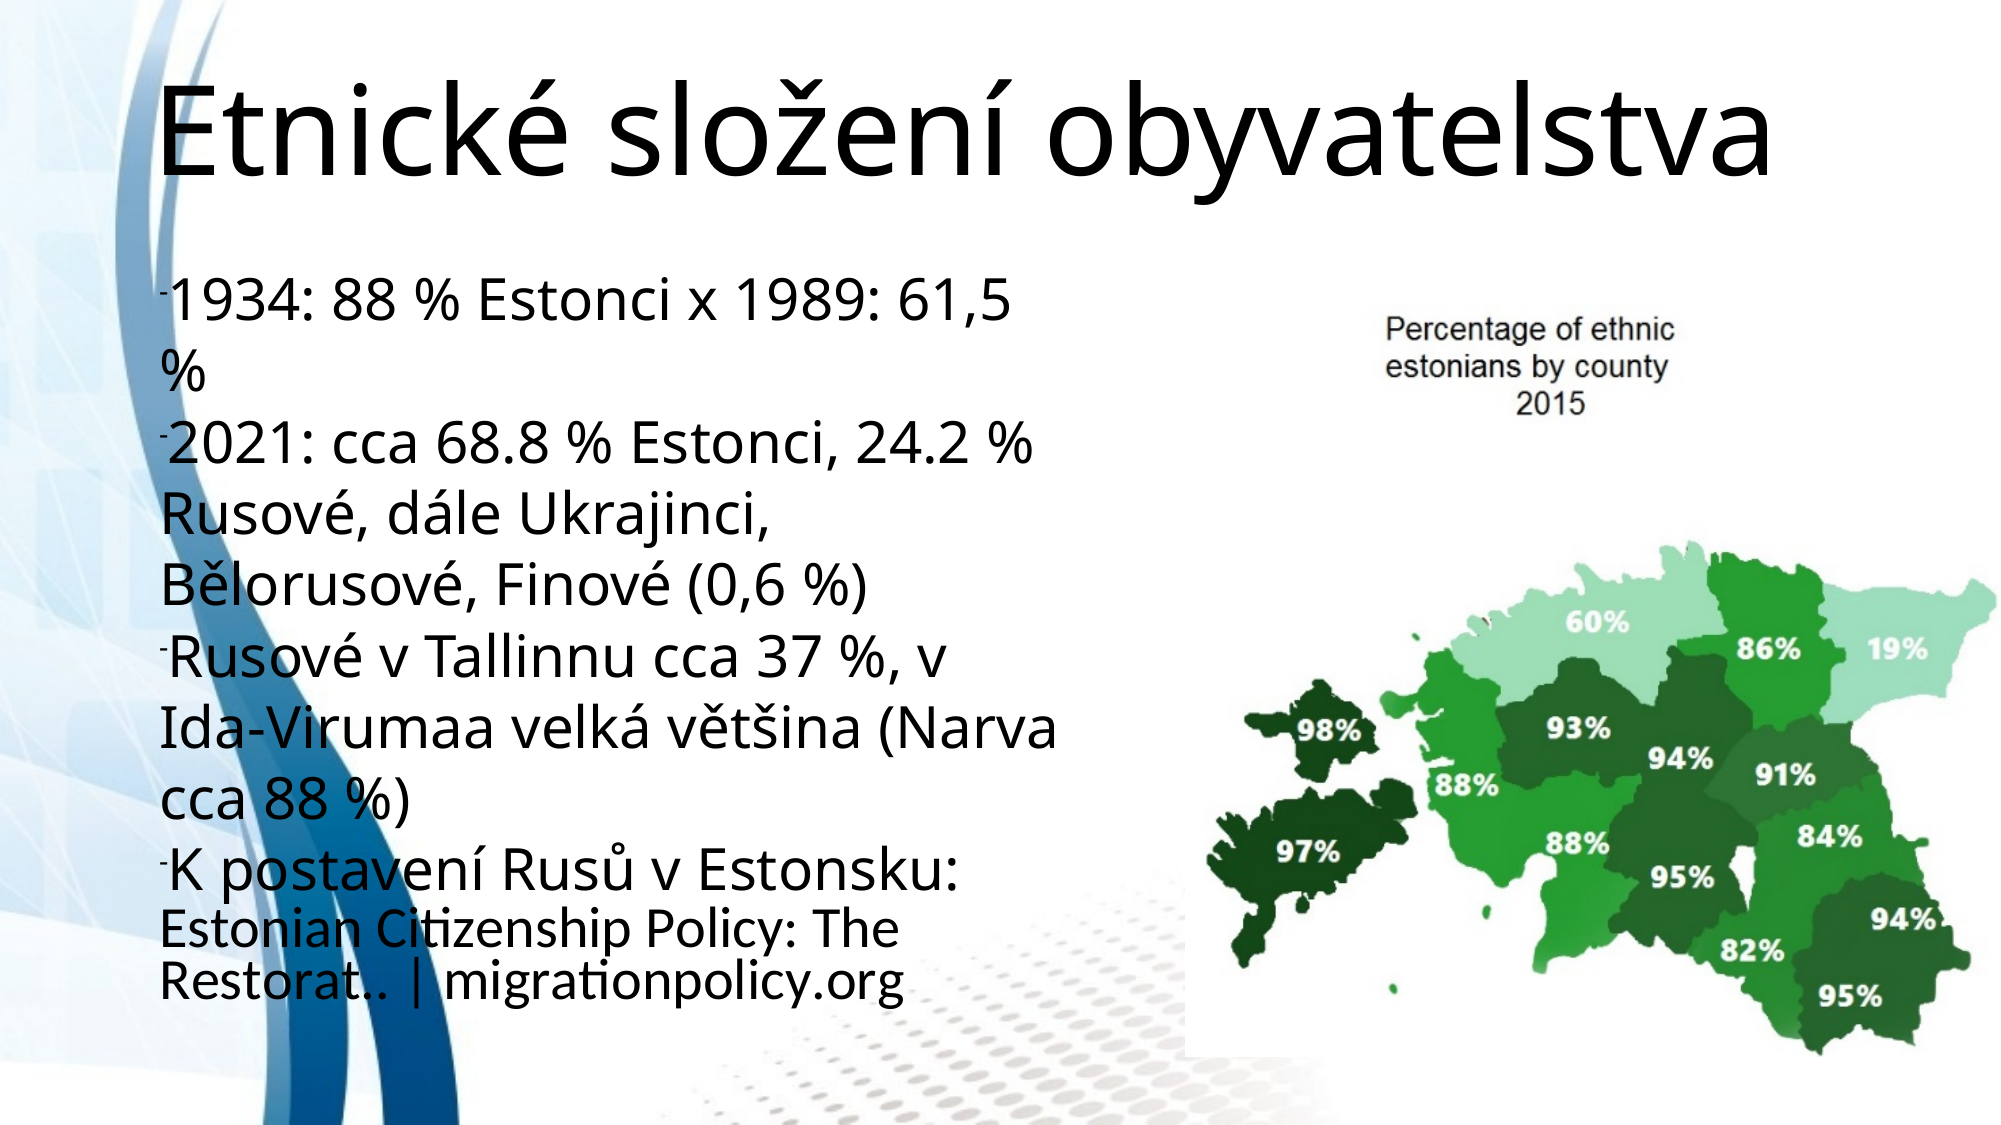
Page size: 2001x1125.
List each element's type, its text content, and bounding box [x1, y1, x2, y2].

picture [0, 0, 2000, 1125]
title Etnické složení obyvatelstva [137, 59, 1863, 278]
text_box 1934: 88 % Estonci x 1989: 61,5 % 2021: cca 68.8 % Estonci, 24.2 % Rusové, dále Ukrajinci, Bělorusové, Finové (0,6 %) Rusové v Tallinnu cca 37 %, v Ida-Virumaa velká většina (Narva cca 88 %) K postavení Rusů v Estonsku: Estonian Citizenship Policy: The Restorat.. | migrationpolicy.org [144, 256, 1081, 1017]
